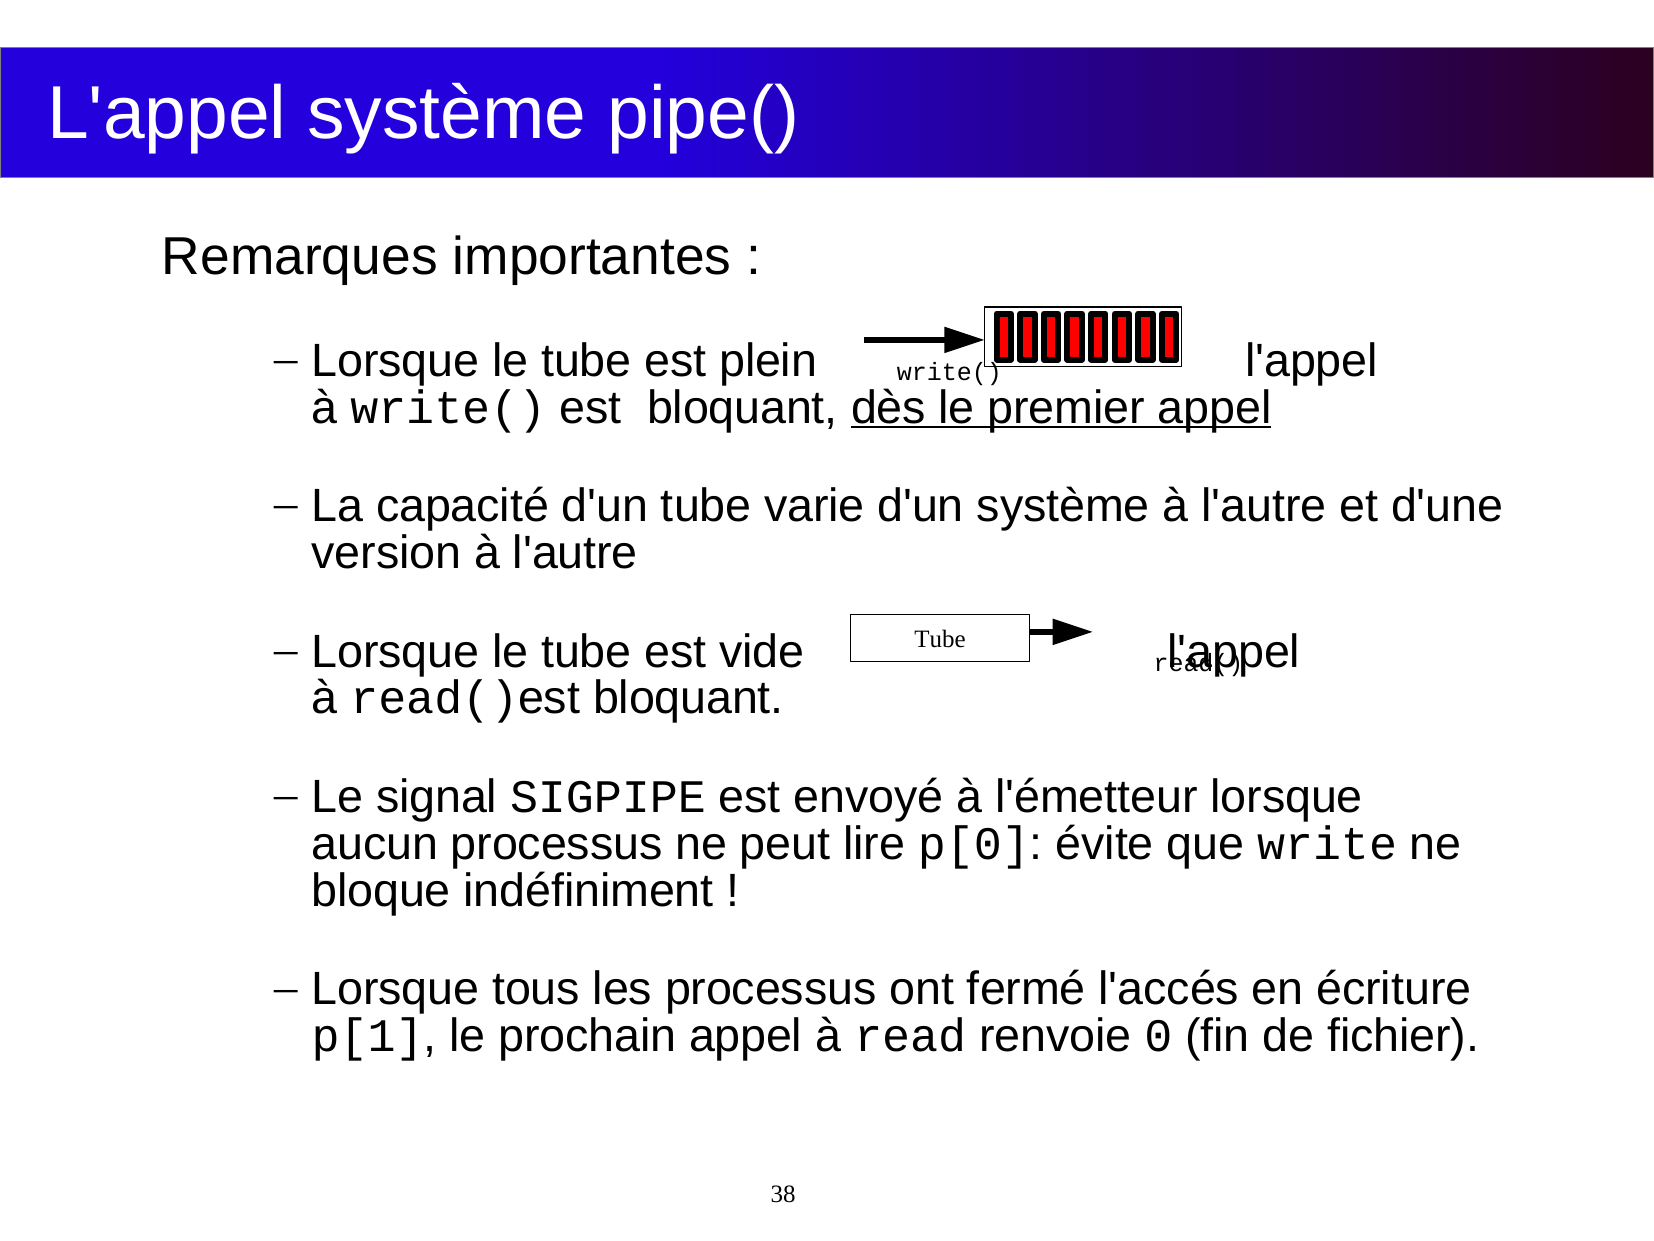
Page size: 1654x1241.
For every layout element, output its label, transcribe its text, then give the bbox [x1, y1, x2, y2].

text_box Tube [850, 614, 1030, 662]
list Remarques importantes : Lorsque le tube est plein l'appel à write() est bloquant, dès le premier appel La capacité d'un tube varie d'un système à l'autre et d'une version à l'autre Lorsque le tube est vide l'appel à read()est bloquant. Le signal SIGPIPE est envoyé à l'émetteur lorsque aucun processus ne peut lire p[0]: évite que write ne bloque indéfiniment ! Lorsque tous les processus ont fermé l'accés en écriture p[1], le prochain appel à read renvoie 0 (fin de fichier). [116, 231, 1528, 1158]
text_box [984, 307, 1182, 367]
title L'appel système pipe() [47, 6, 1477, 225]
